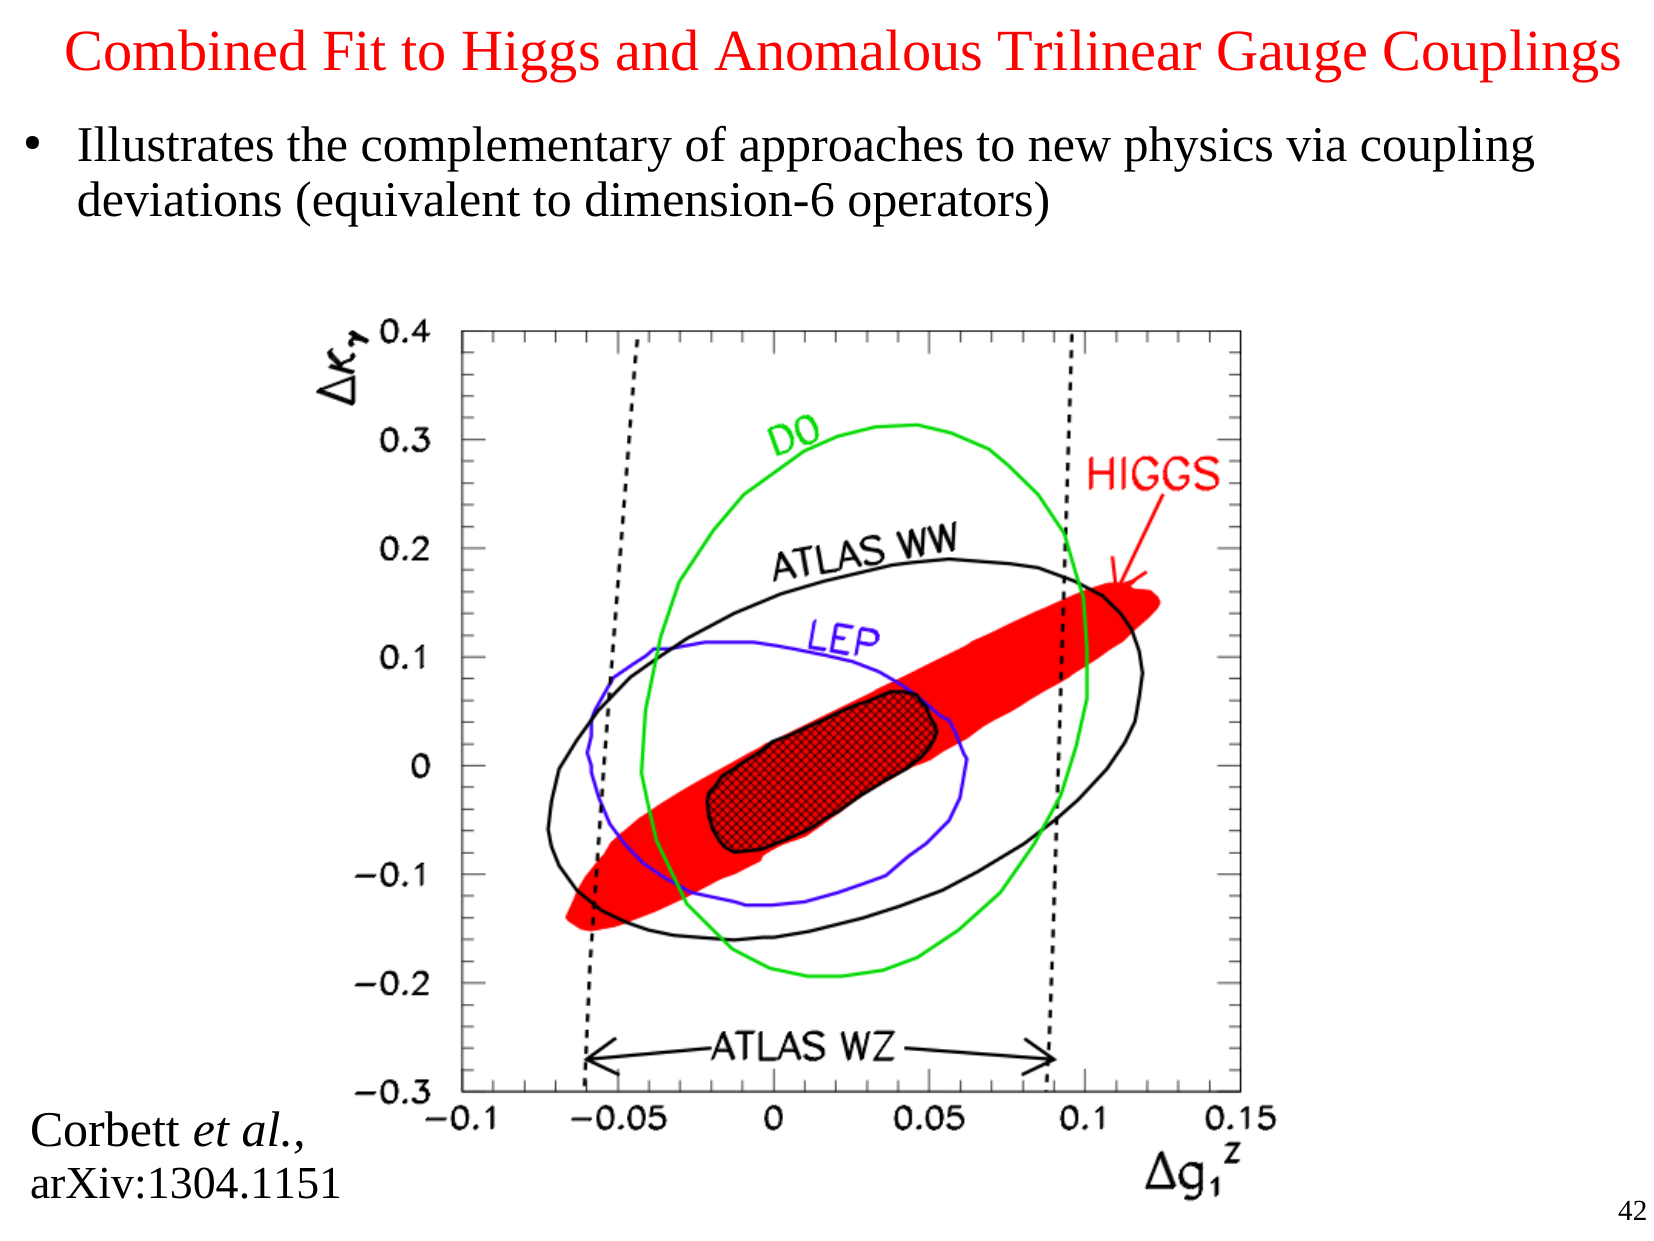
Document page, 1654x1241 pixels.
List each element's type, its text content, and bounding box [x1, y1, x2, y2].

text_box Corbett et al., arXiv:1304.1151 [30, 1102, 341, 1209]
picture [295, 299, 1294, 1215]
title Combined Fit to Higgs and Anomalous Trilinear Gauge Couplings [34, 0, 1654, 144]
list Illustrates the complementary of approaches to new physics via coupling deviations (equivalent to dimension-6 operators) [5, 116, 1641, 1113]
